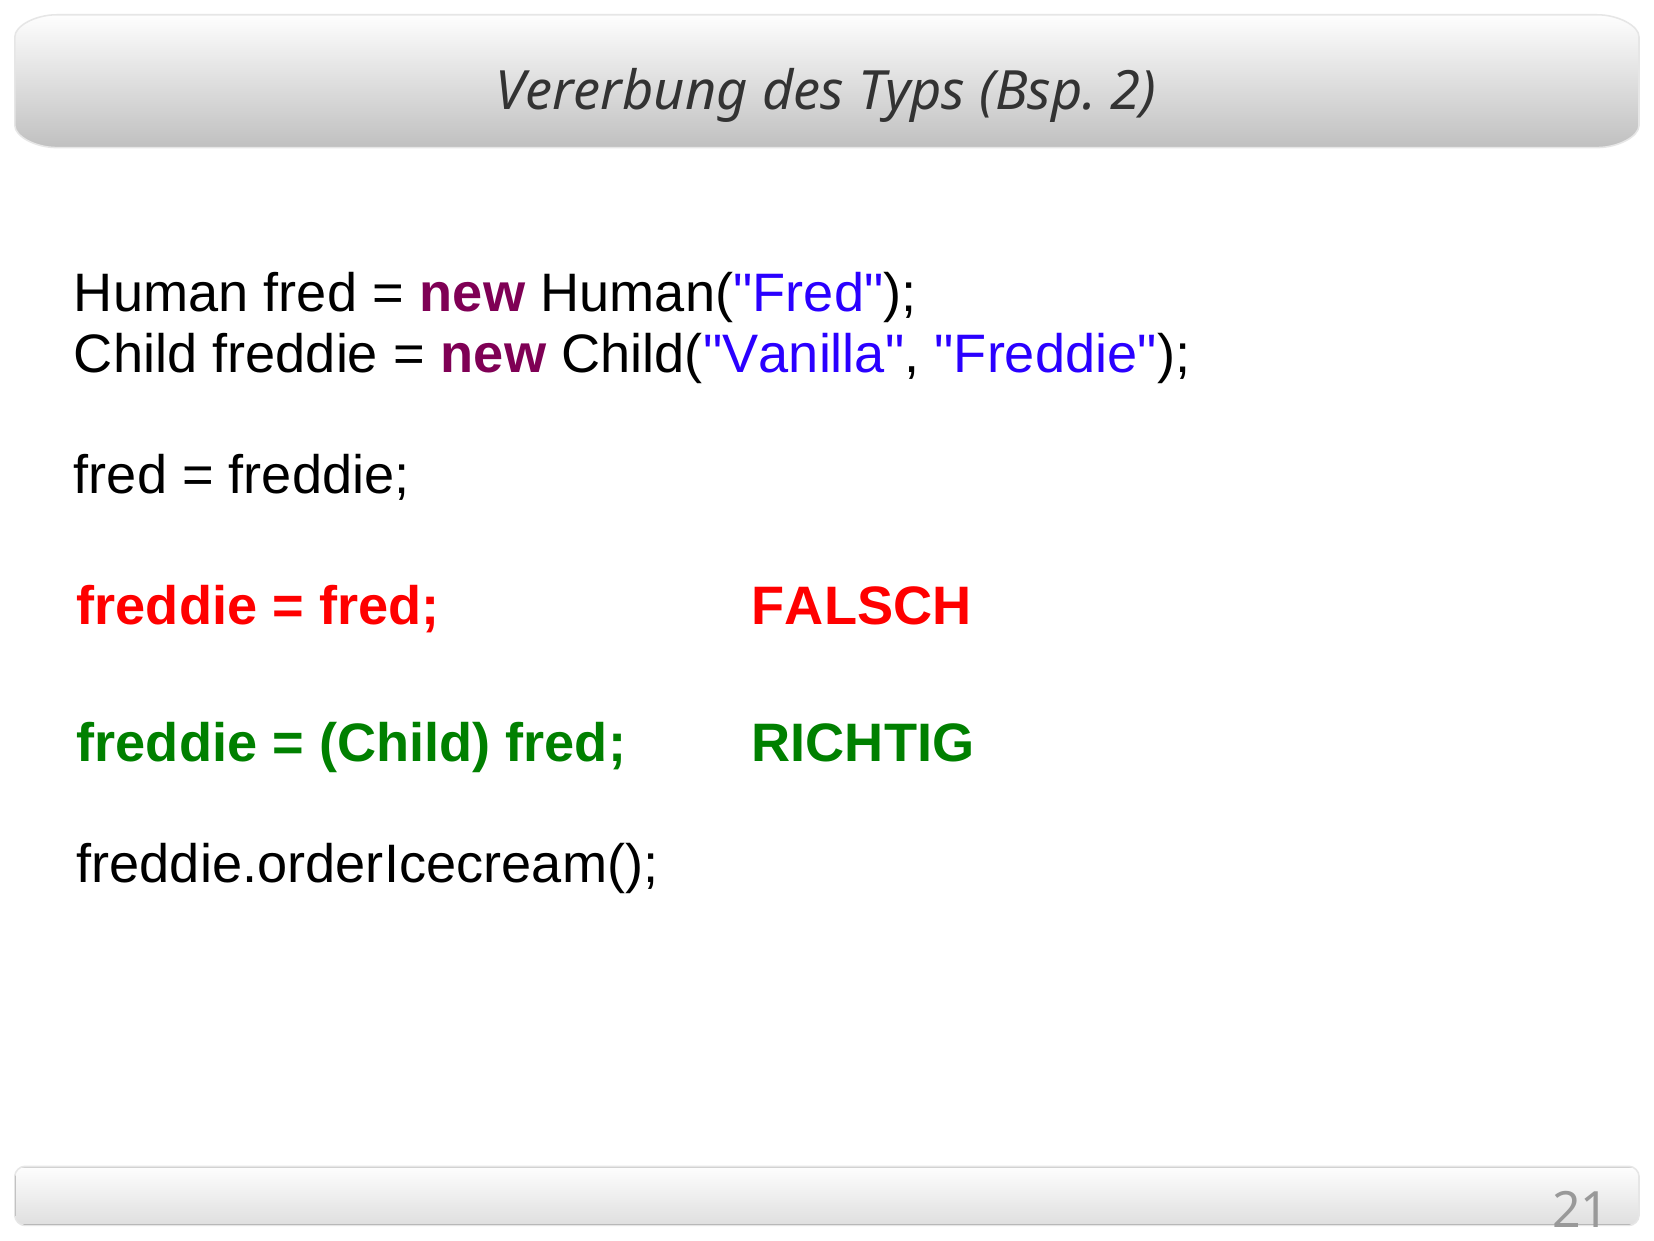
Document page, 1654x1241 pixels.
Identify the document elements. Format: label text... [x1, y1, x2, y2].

text_box freddie = (Child) fred; RICHTIG freddie.orderIcecream(); [76, 712, 976, 900]
title Vererbung des Typs (Bsp. 2) [29, 29, 1624, 147]
text_box Human fred = new Human("Fred"); Child freddie = new Child("Vanilla", "Freddie"); fred = freddie; [74, 262, 1576, 601]
text_box freddie = fred; FALSCH [76, 575, 1013, 676]
